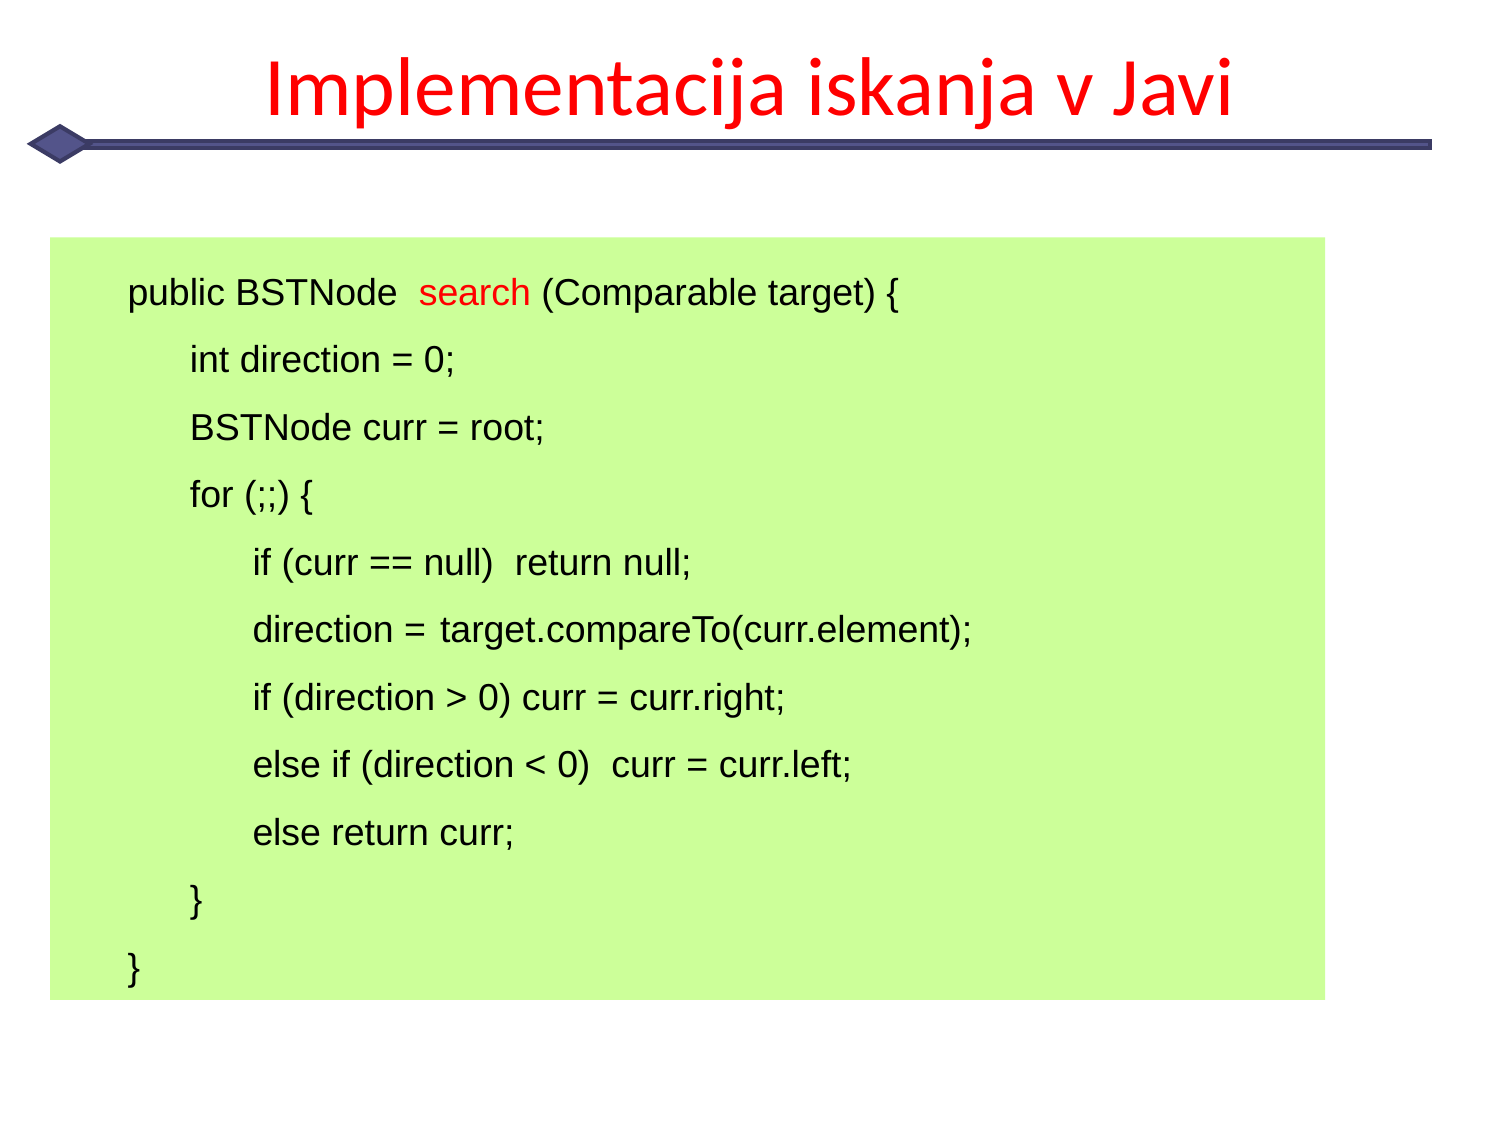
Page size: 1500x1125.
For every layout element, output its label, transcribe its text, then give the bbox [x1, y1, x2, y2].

list public BSTNode search (Comparable target) { int direction = 0; BSTNode curr = root; for (;;) { if (curr == null) return null; direction = target.compareTo(curr.element); if (direction > 0) curr = curr.right; else if (direction < 0) curr = curr.left; else return curr; } } [50, 237, 1326, 1000]
title Implementacija iskanja v Javi [75, 23, 1426, 141]
